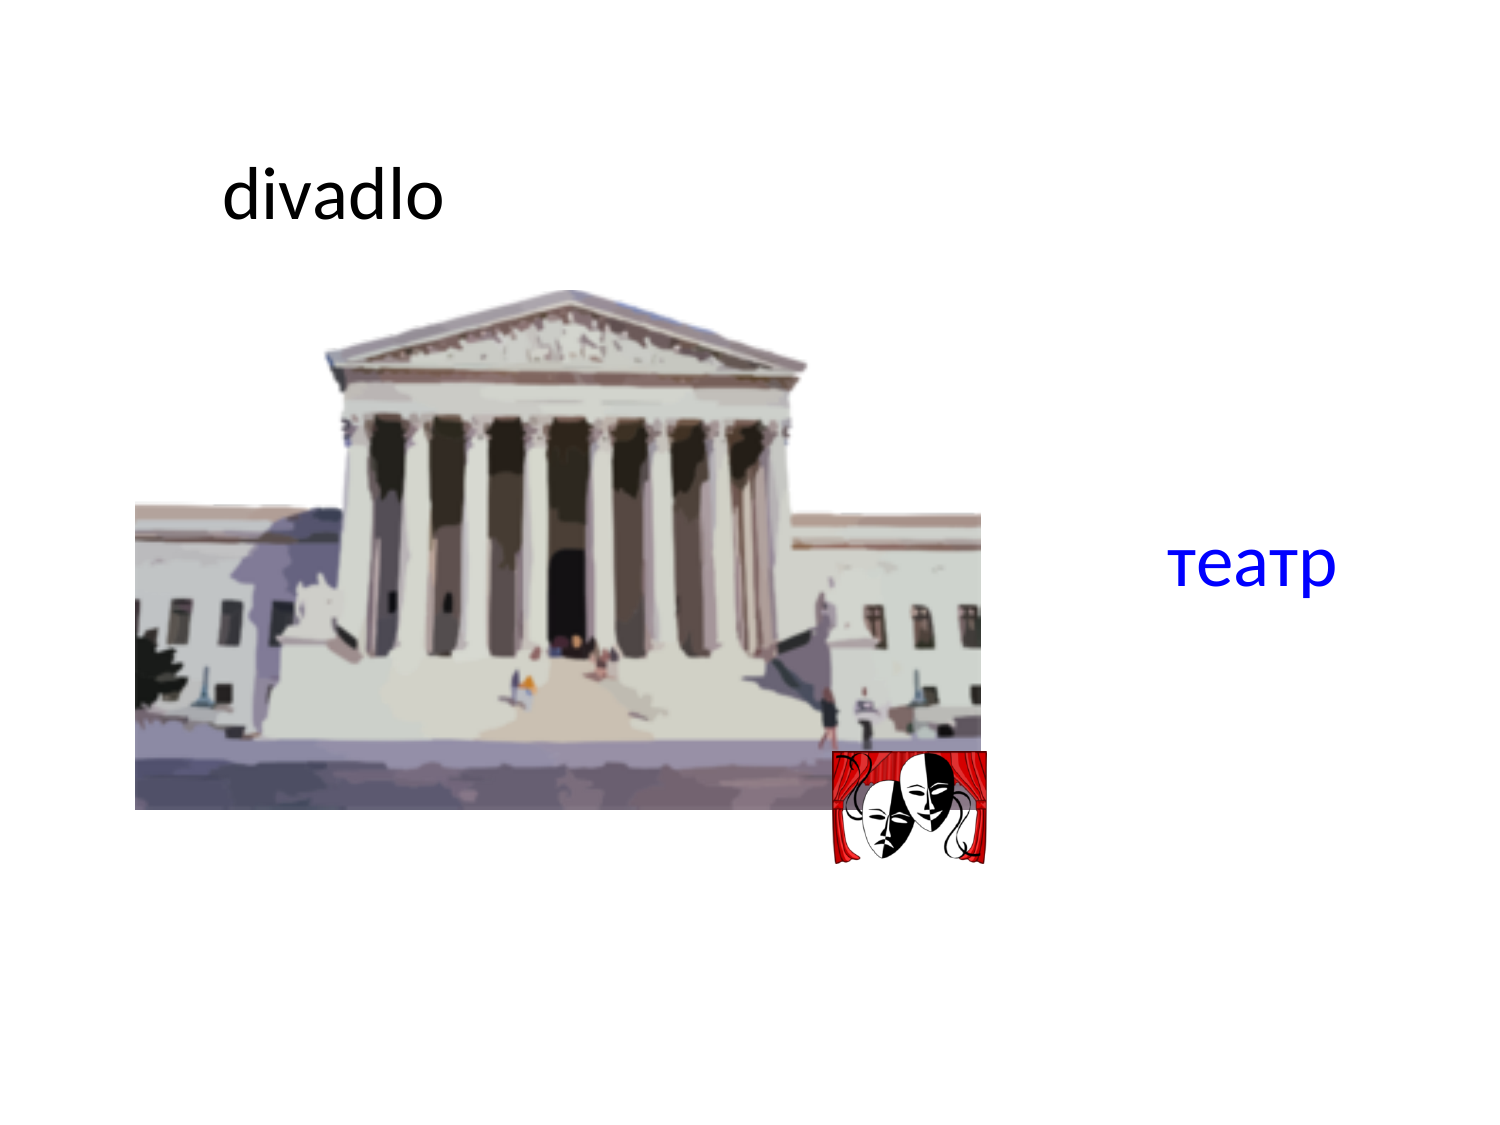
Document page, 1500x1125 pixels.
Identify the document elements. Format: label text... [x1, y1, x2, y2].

picture [135, 290, 987, 865]
text_box divadlo [207, 137, 460, 243]
text_box театр [1152, 503, 1353, 609]
